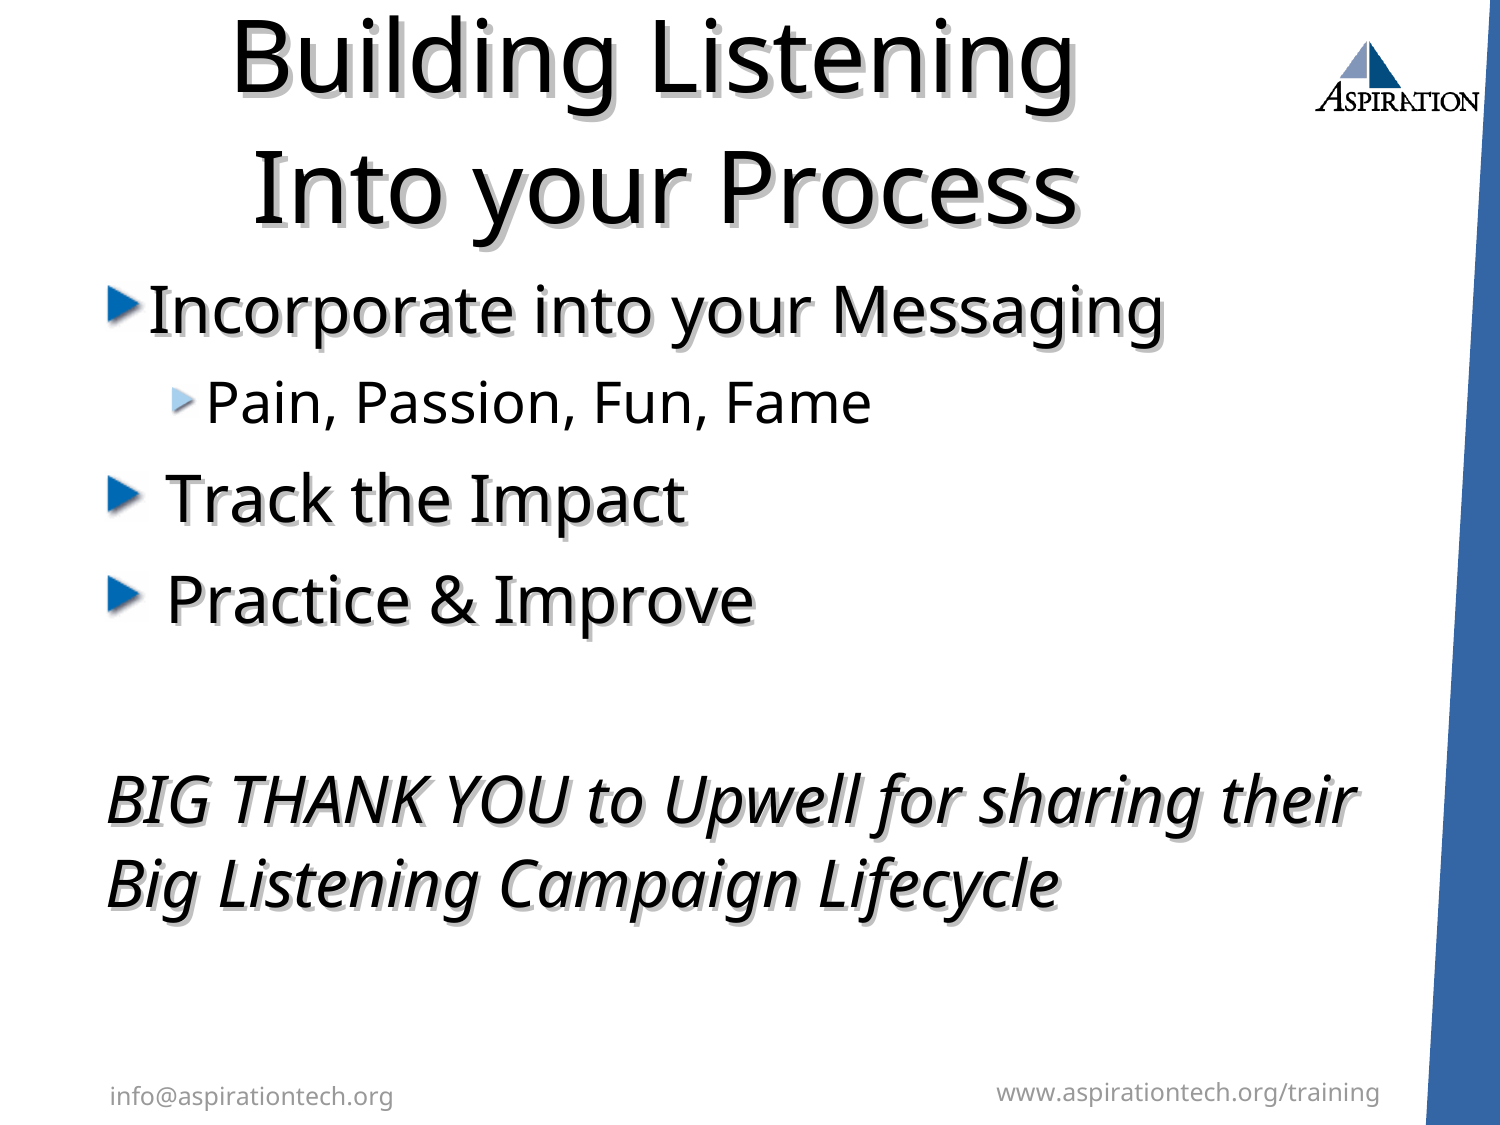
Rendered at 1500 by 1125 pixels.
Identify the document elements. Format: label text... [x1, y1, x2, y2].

picture [1315, 41, 1480, 120]
title Building Listening Into your Process [49, 19, 1284, 206]
list Incorporate into your Messaging Pain, Passion, Fun, Fame Track the Impact Practice & Improve BIG THANK YOU to Upwell for sharing their Big Listening Campaign Lifecycle [49, 262, 1447, 928]
